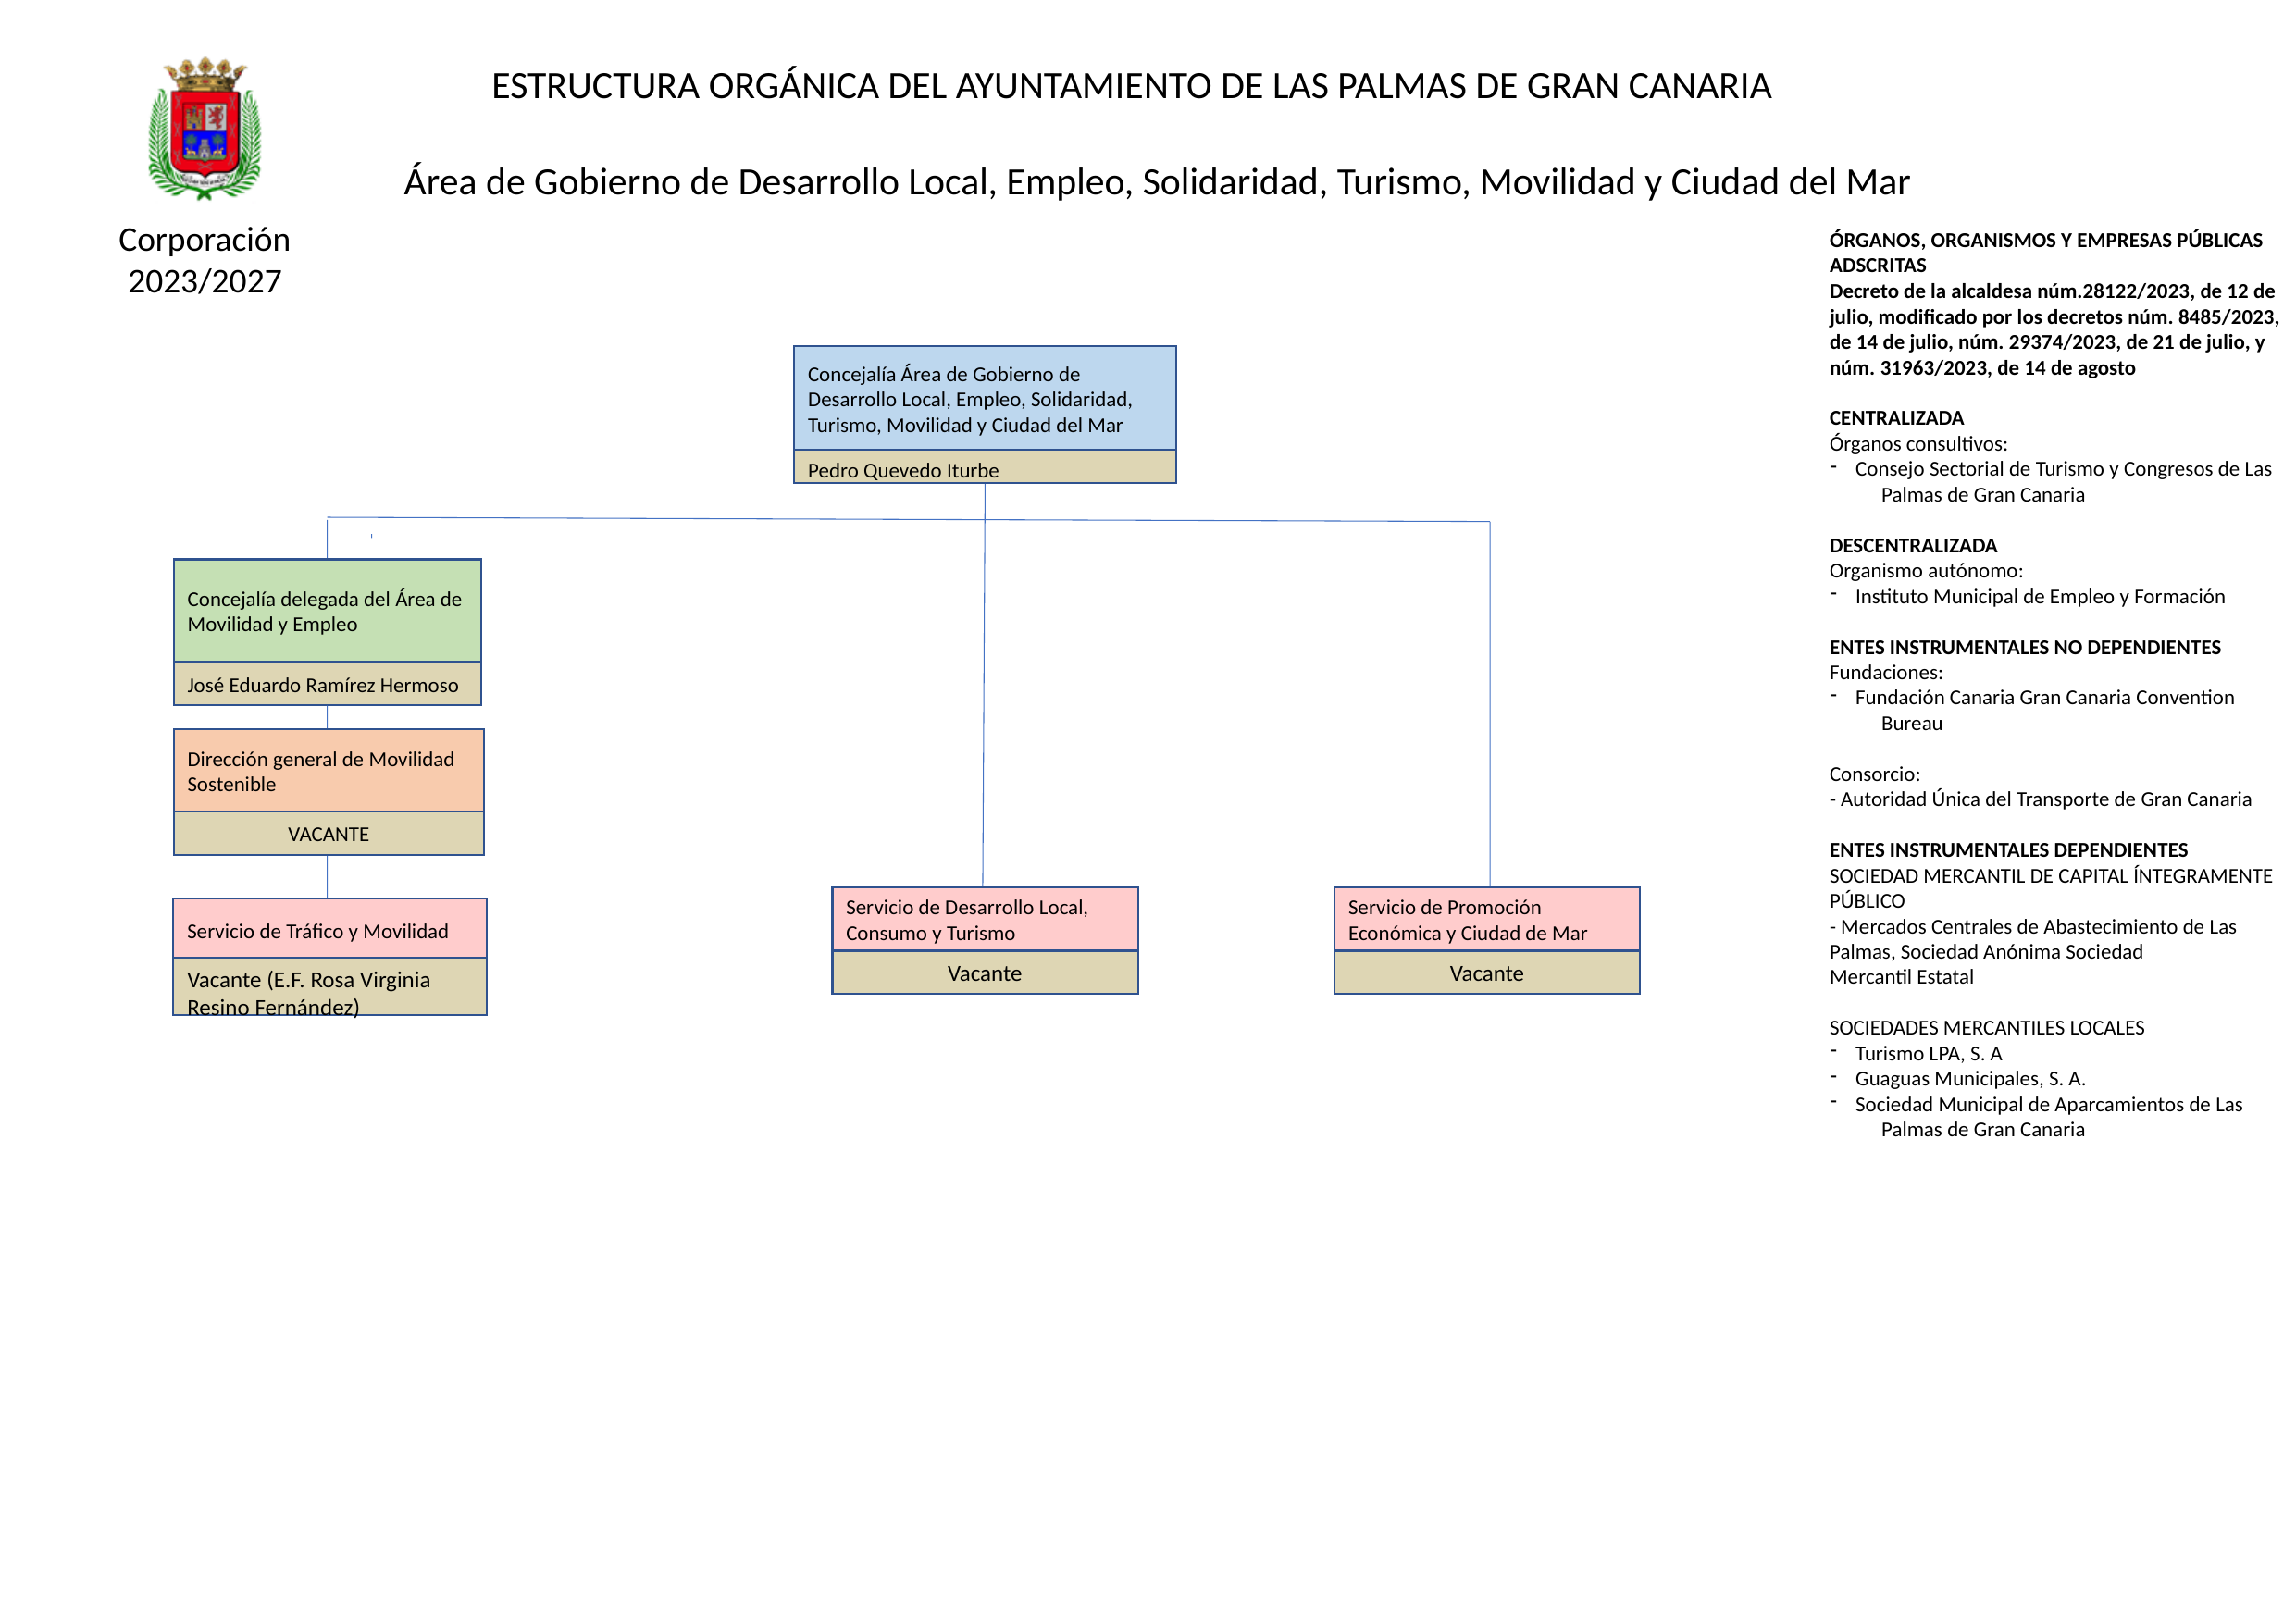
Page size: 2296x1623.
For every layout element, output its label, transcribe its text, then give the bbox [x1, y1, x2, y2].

text_box Concejalía delegada del Área de Movilidad y Empleo [174, 559, 481, 663]
text_box Vacante [1334, 951, 1640, 994]
text_box Servicio de Tráfico y Movilidad [173, 898, 487, 958]
text_box Vacante (E.F. Rosa Virginia Resino Fernández) [173, 958, 487, 1015]
text_box ÓRGANOS, ORGANISMOS Y EMPRESAS PÚBLICAS ADSCRITAS Decreto de la alcaldesa núm.28122/2023, de 12 de julio, modificado por los decretos núm. 8485/2023, de 14 de julio, núm. 29374/2023, de 21 de julio, y núm. 31963/2023, de 14 de agosto CENTRALIZADA Órganos consultivos: Consejo Sectorial de Turismo y Congresos de Las Palmas de Gran Canaria DESCENTRALIZADA Organismo autónomo: Instituto Municipal de Empleo y Formación ENTES INSTRUMENTALES NO DEPENDIENTES Fundaciones: Fundación Canaria Gran Canaria Convention Bureau Consorcio: - Autoridad Única del Transporte de Gran Canaria ENTES INSTRUMENTALES DEPENDIENTES SOCIEDAD MERCANTIL DE CAPITAL ÍNTEGRAMENTE PÚBLICO - Mercados Centrales de Abastecimiento de Las Palmas, Sociedad Anónima Sociedad Mercantil Estatal SOCIEDADES MERCANTILES LOCALES Turismo LPA, S. A Guaguas Municipales, S. A. Sociedad Municipal de Aparcamientos de Las Palmas de Gran Canaria [1816, 219, 2295, 1148]
text_box Pedro Quevedo Iturbe [794, 450, 1176, 483]
text_box ESTRUCTURA ORGÁNICA DEL AYUNTAMIENTO DE LAS PALMAS DE GRAN CANARIA [478, 53, 1787, 113]
text_box Servicio de Desarrollo Local, Consumo y Turismo [832, 887, 1138, 950]
text_box Concejalía Área de Gobierno de Desarrollo Local, Empleo, Solidaridad, Turismo, Movilidad y Ciudad del Mar [794, 346, 1176, 450]
text_box VACANTE [174, 812, 484, 855]
text_box Servicio de Promoción Económica y Ciudad de Mar [1334, 887, 1640, 950]
text_box Dirección general de Movilidad Sostenible [174, 729, 484, 812]
text_box Área de Gobierno de Desarrollo Local, Empleo, Solidaridad, Turismo, Movilidad y Ciudad del Mar [391, 149, 2208, 209]
text_box Corporación 2023/2027 [82, 209, 328, 306]
text_box José Eduardo Ramírez Hermoso [174, 663, 481, 705]
picture [146, 53, 263, 204]
text_box Vacante [832, 951, 1138, 994]
